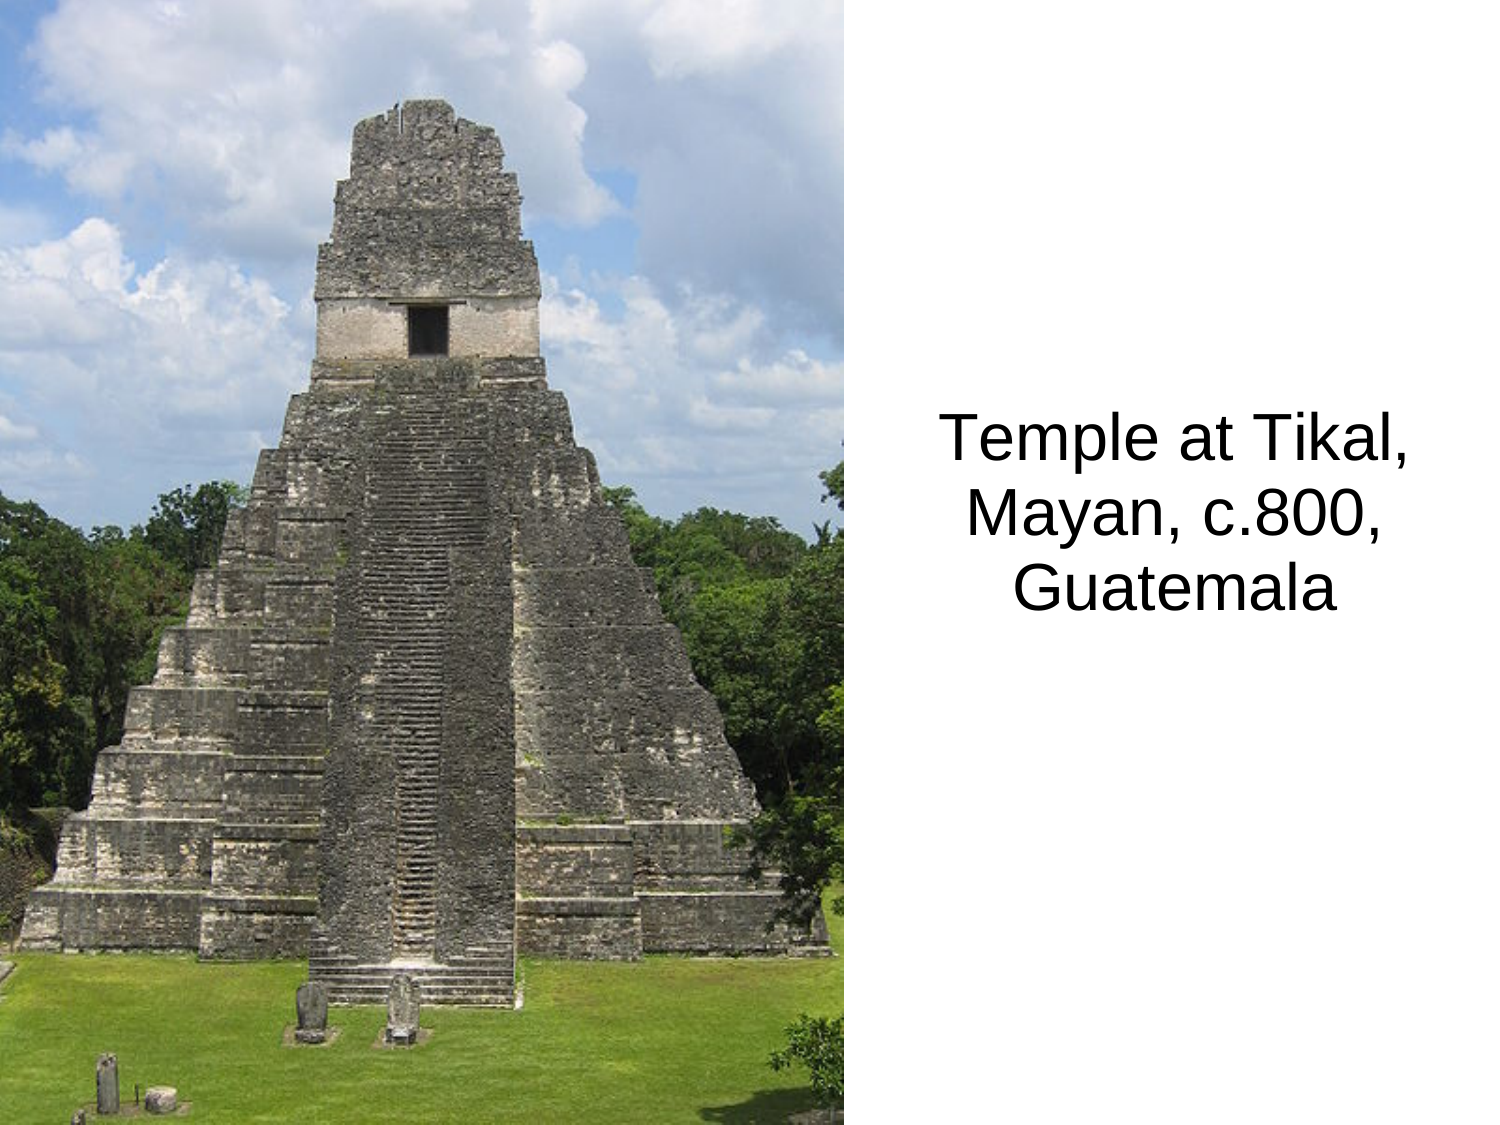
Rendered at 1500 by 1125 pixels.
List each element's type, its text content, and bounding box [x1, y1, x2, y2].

title Temple at Tikal, Mayan, c.800, Guatemala [875, 0, 1476, 1026]
picture [0, 0, 844, 1125]
